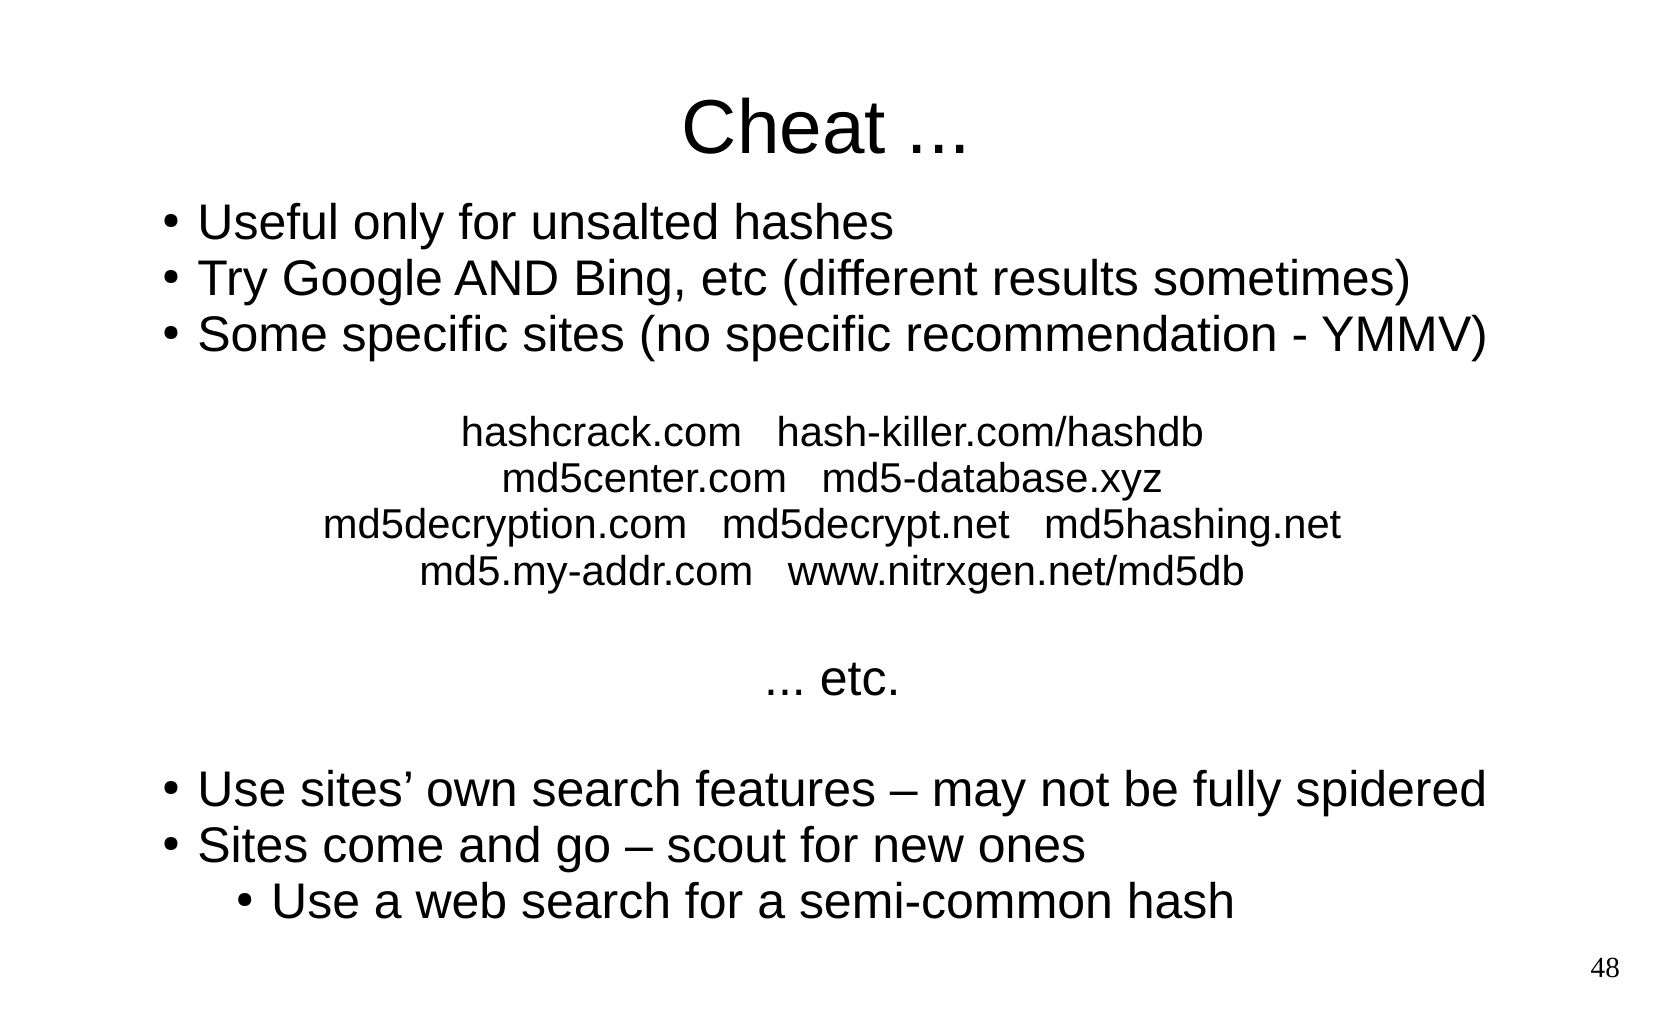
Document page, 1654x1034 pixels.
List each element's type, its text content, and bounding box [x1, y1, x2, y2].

title Cheat ... [82, 41, 1571, 214]
text_box <number> [1560, 951, 1621, 1023]
text_box Useful only for unsalted hashes Try Google AND Bing, etc (different results sometimes) Some specific sites (no specific recommendation - YMMV) hashcrack.com hash-killer.com/hashdb md5center.com md5-database.xyz md5decryption.com md5decrypt.net md5hashing.net md5.my-addr.com www.nitrxgen.net/md5db ... etc. Use sites’ own search features – may not be fully spidered Sites come and go – scout for new ones Use a web search for a semi-common hash [88, 194, 1577, 960]
